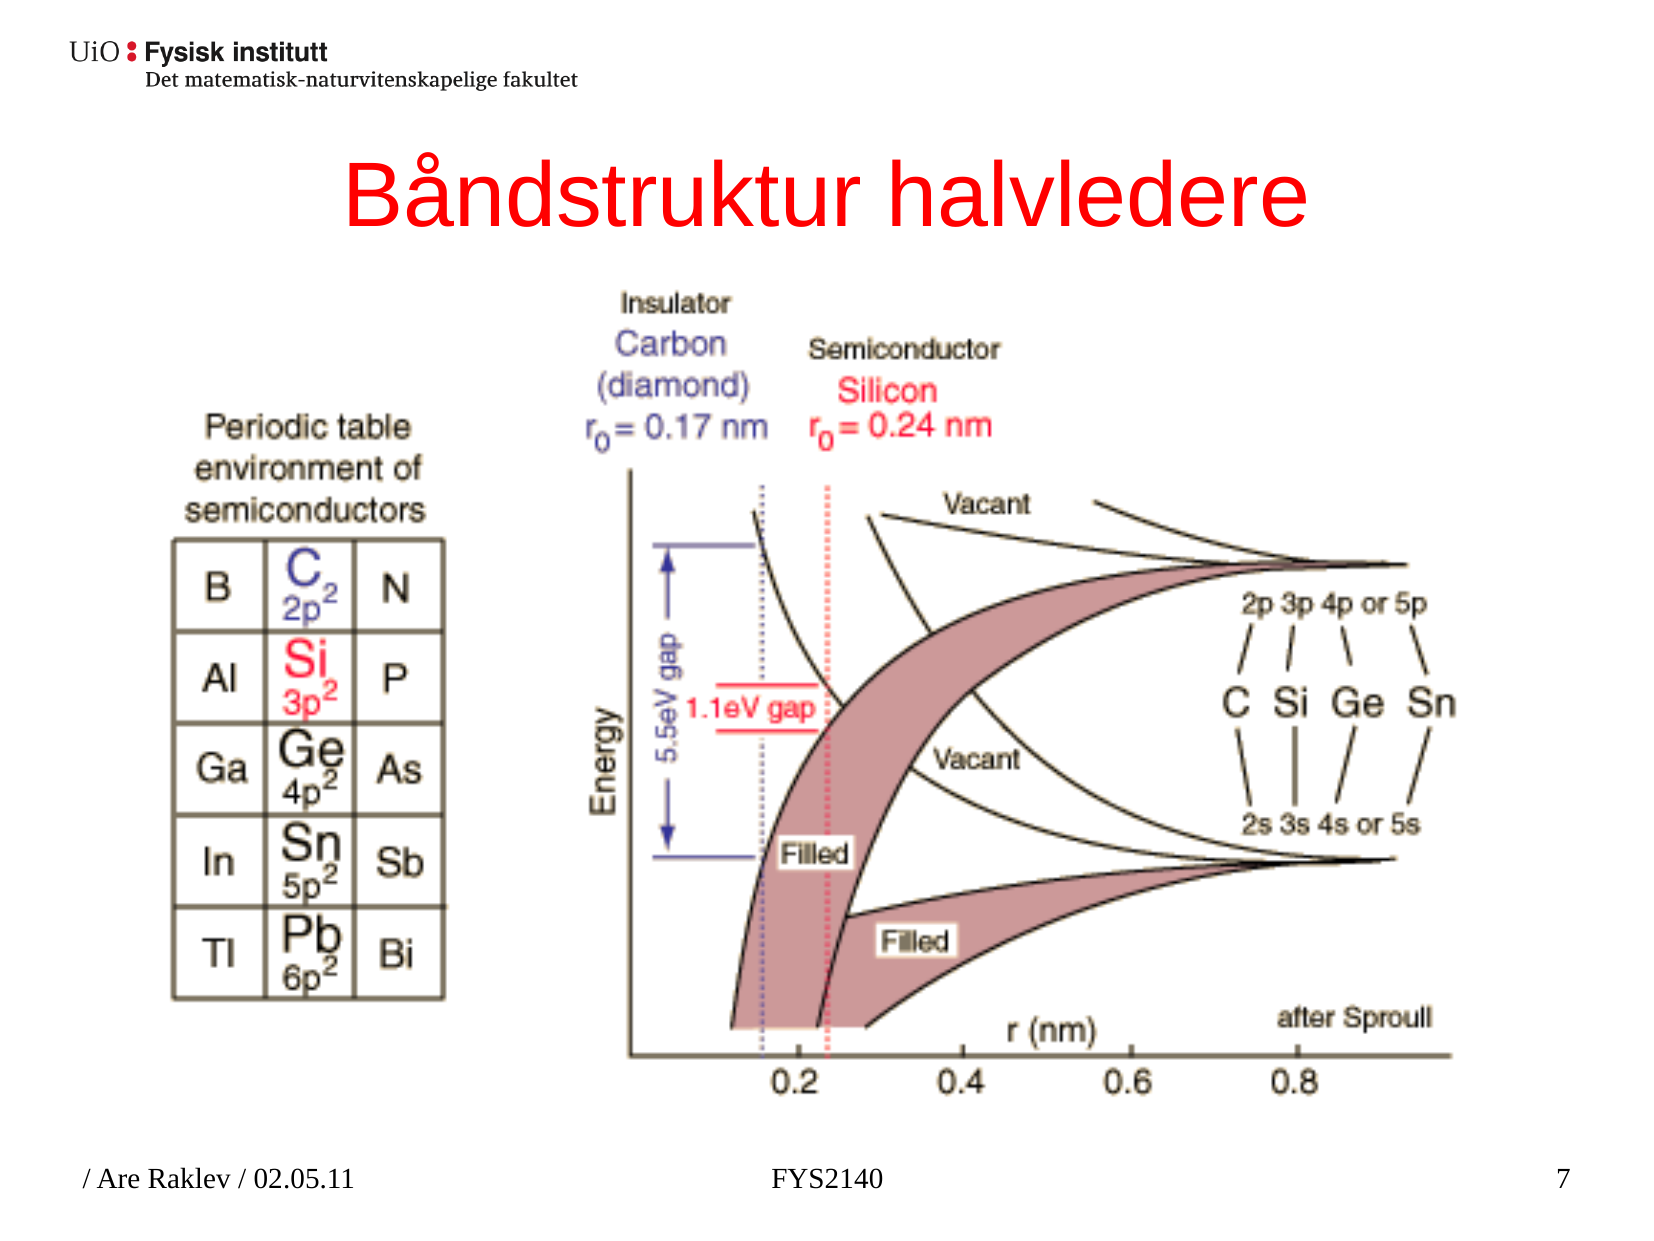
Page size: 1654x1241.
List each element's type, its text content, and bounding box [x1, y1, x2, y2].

picture [68, 37, 581, 93]
picture [143, 274, 1488, 1120]
title Båndstruktur halvledere [82, 90, 1571, 298]
